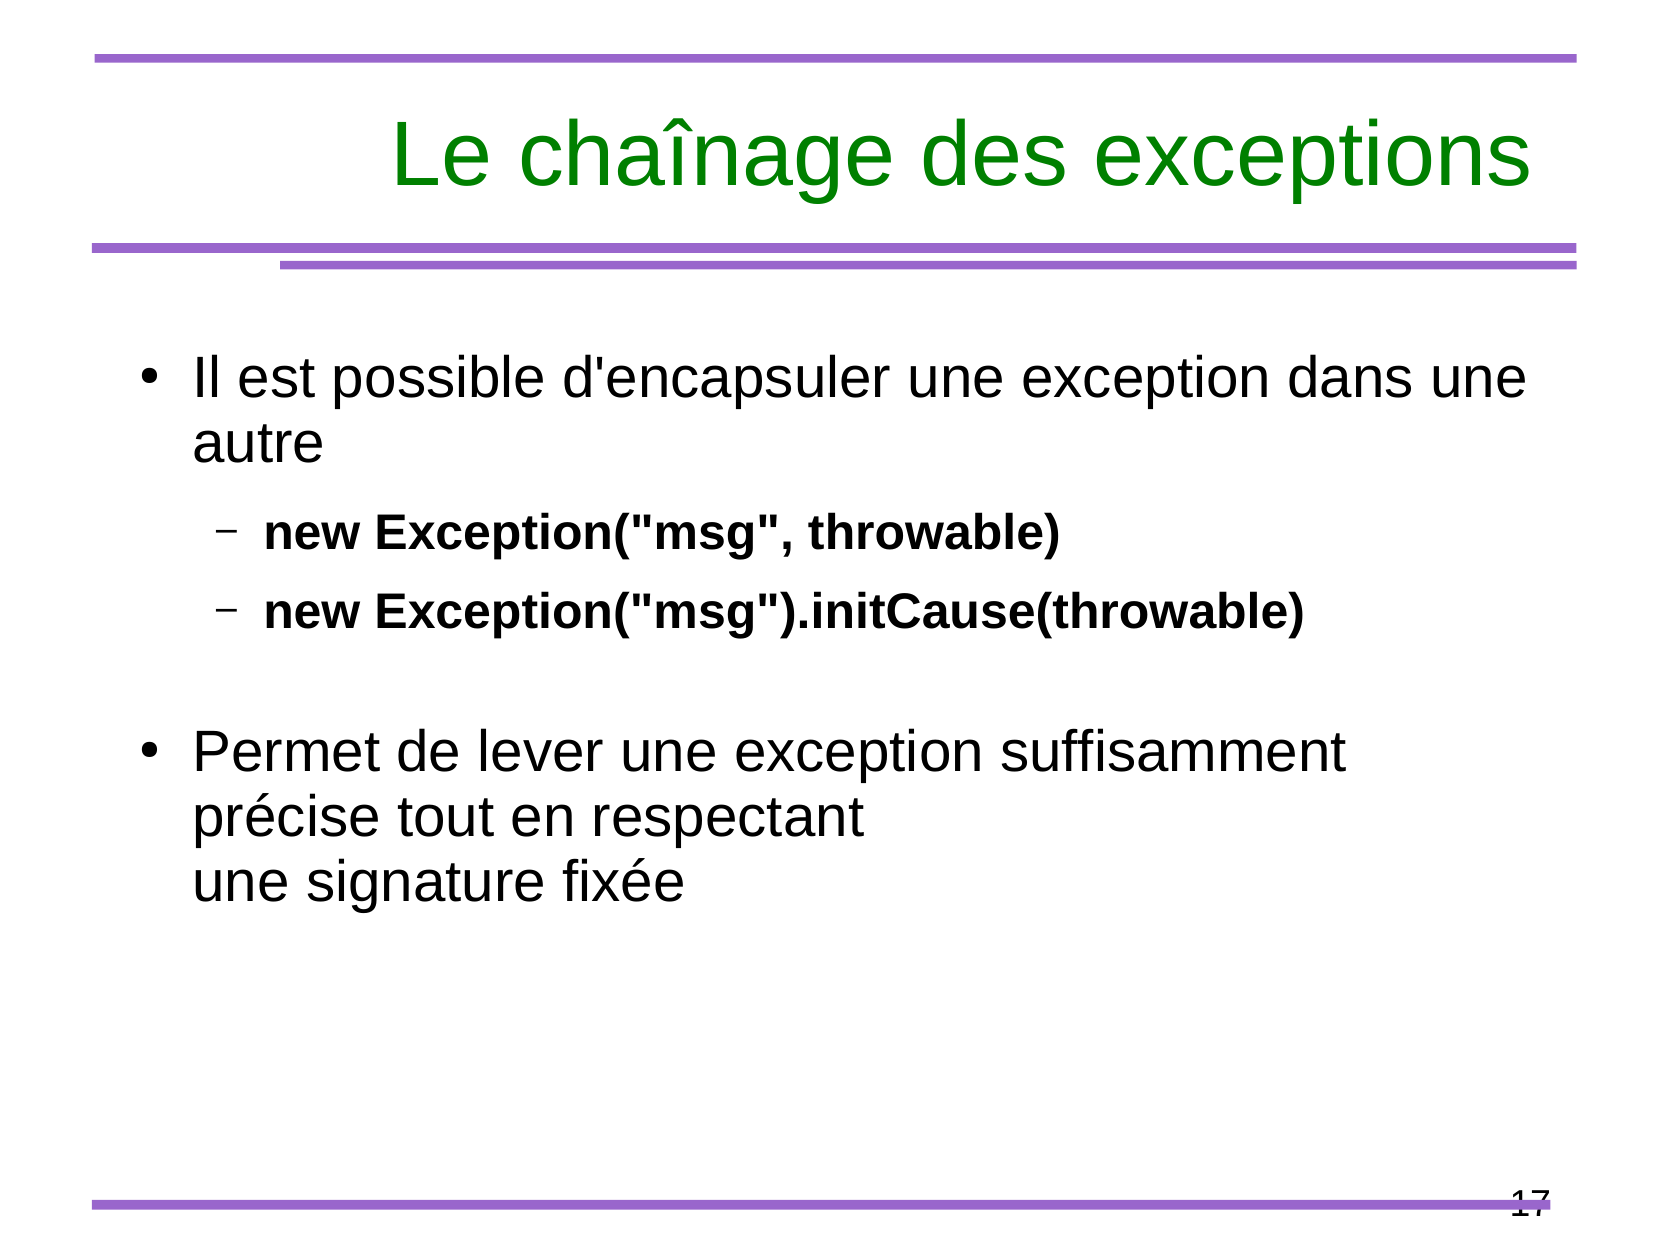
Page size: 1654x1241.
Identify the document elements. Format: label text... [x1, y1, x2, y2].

list Il est possible d'encapsuler une exception dans une autre new Exception("msg", throwable) new Exception("msg").initCause(throwable) Permet de lever une exception suffisamment précise tout en respectant une signature fixée [121, 344, 1534, 1127]
title Le chaînage des exceptions [121, 49, 1534, 257]
